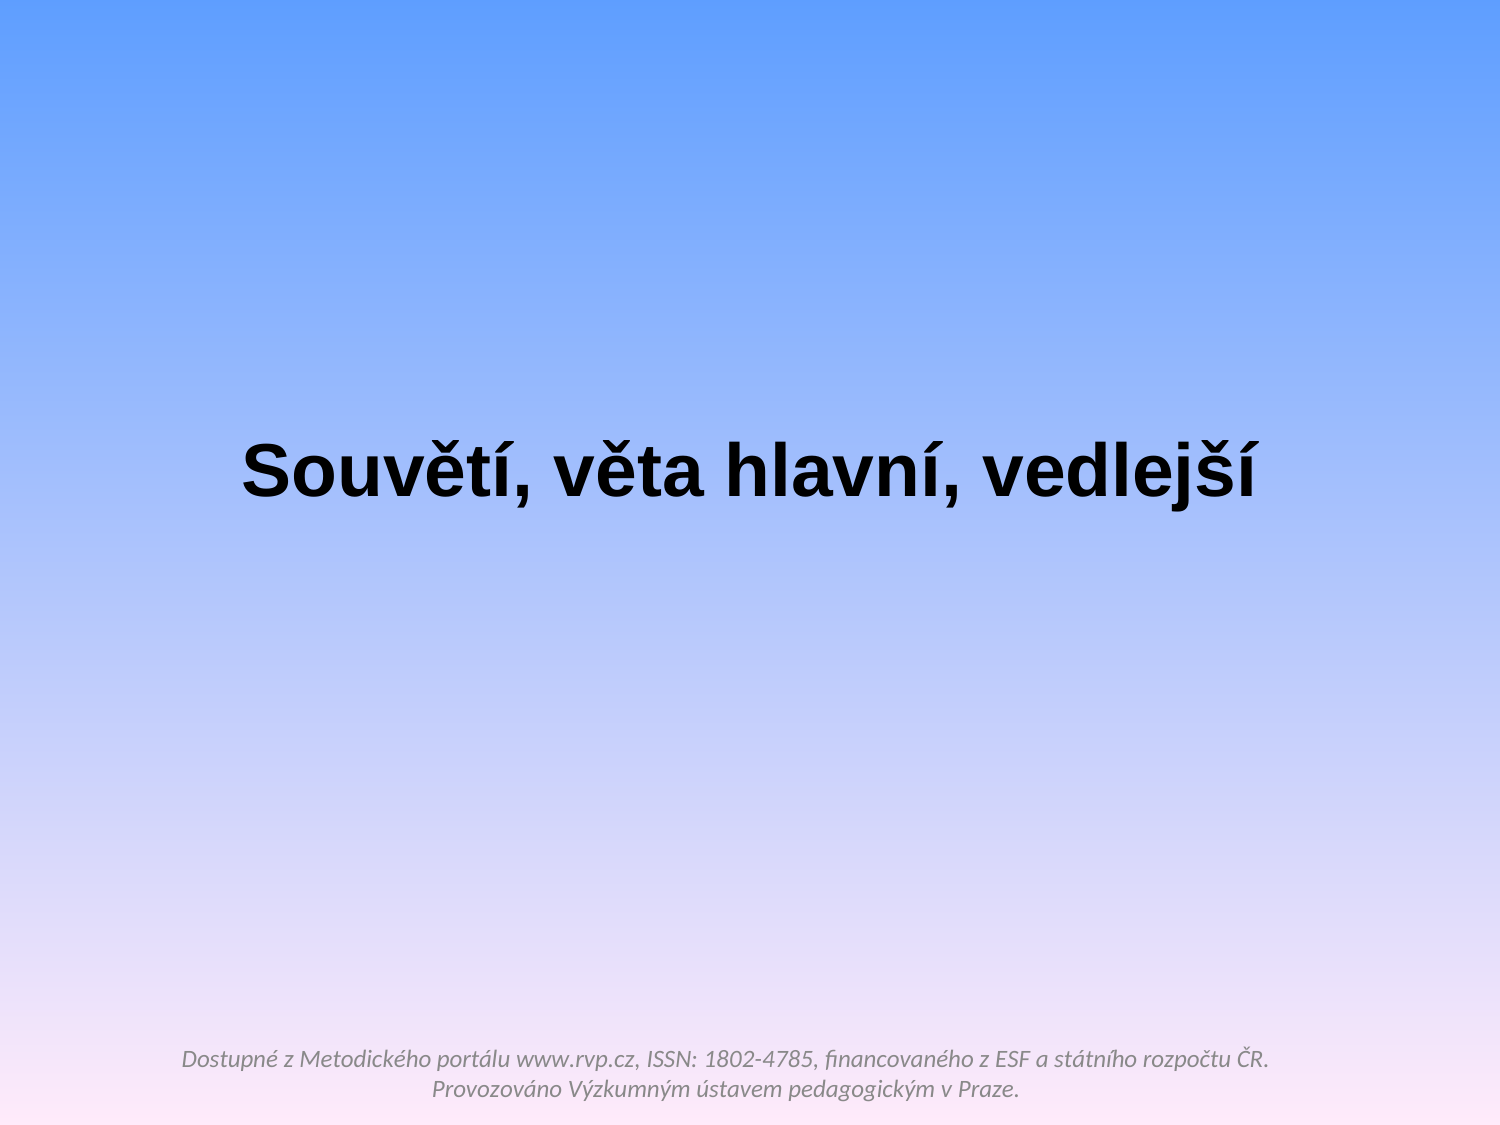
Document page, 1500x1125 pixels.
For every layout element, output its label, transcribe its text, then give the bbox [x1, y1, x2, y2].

text_box Dostupné z Metodického portálu www.rvp.cz, ISSN: 1802-4785, financovaného z ESF a státního rozpočtu ČR. Provozováno Výzkumným ústavem pedagogickým v Praze. [105, 1042, 1348, 1103]
title Souvětí, věta hlavní, vedlejší [112, 349, 1388, 591]
